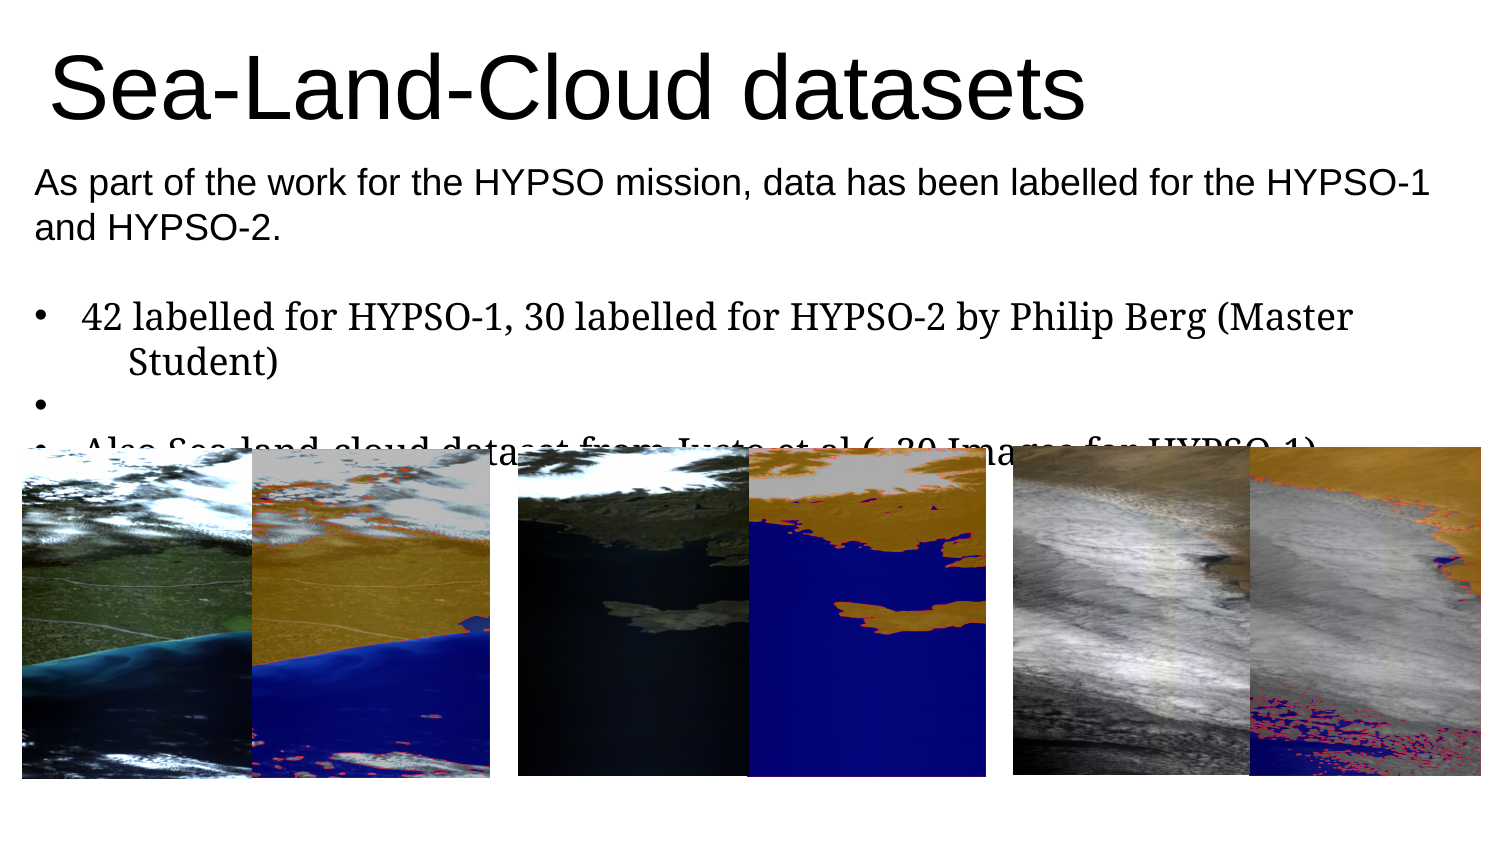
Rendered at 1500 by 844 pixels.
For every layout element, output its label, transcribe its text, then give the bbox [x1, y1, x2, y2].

picture [1013, 446, 1481, 776]
picture [518, 447, 986, 777]
picture [22, 449, 490, 779]
title Sea-Land-Cloud datasets [48, 19, 1399, 149]
text_box As part of the work for the HYPSO mission, data has been labelled for the HYPSO-1 and HYPSO-2. 42 labelled for HYPSO-1, 30 labelled for HYPSO-2 by Philip Berg (Master Student) Also Sea-land-cloud dataset from Justo et al (~30 Images for HYPSO-1) [19, 149, 1482, 665]
